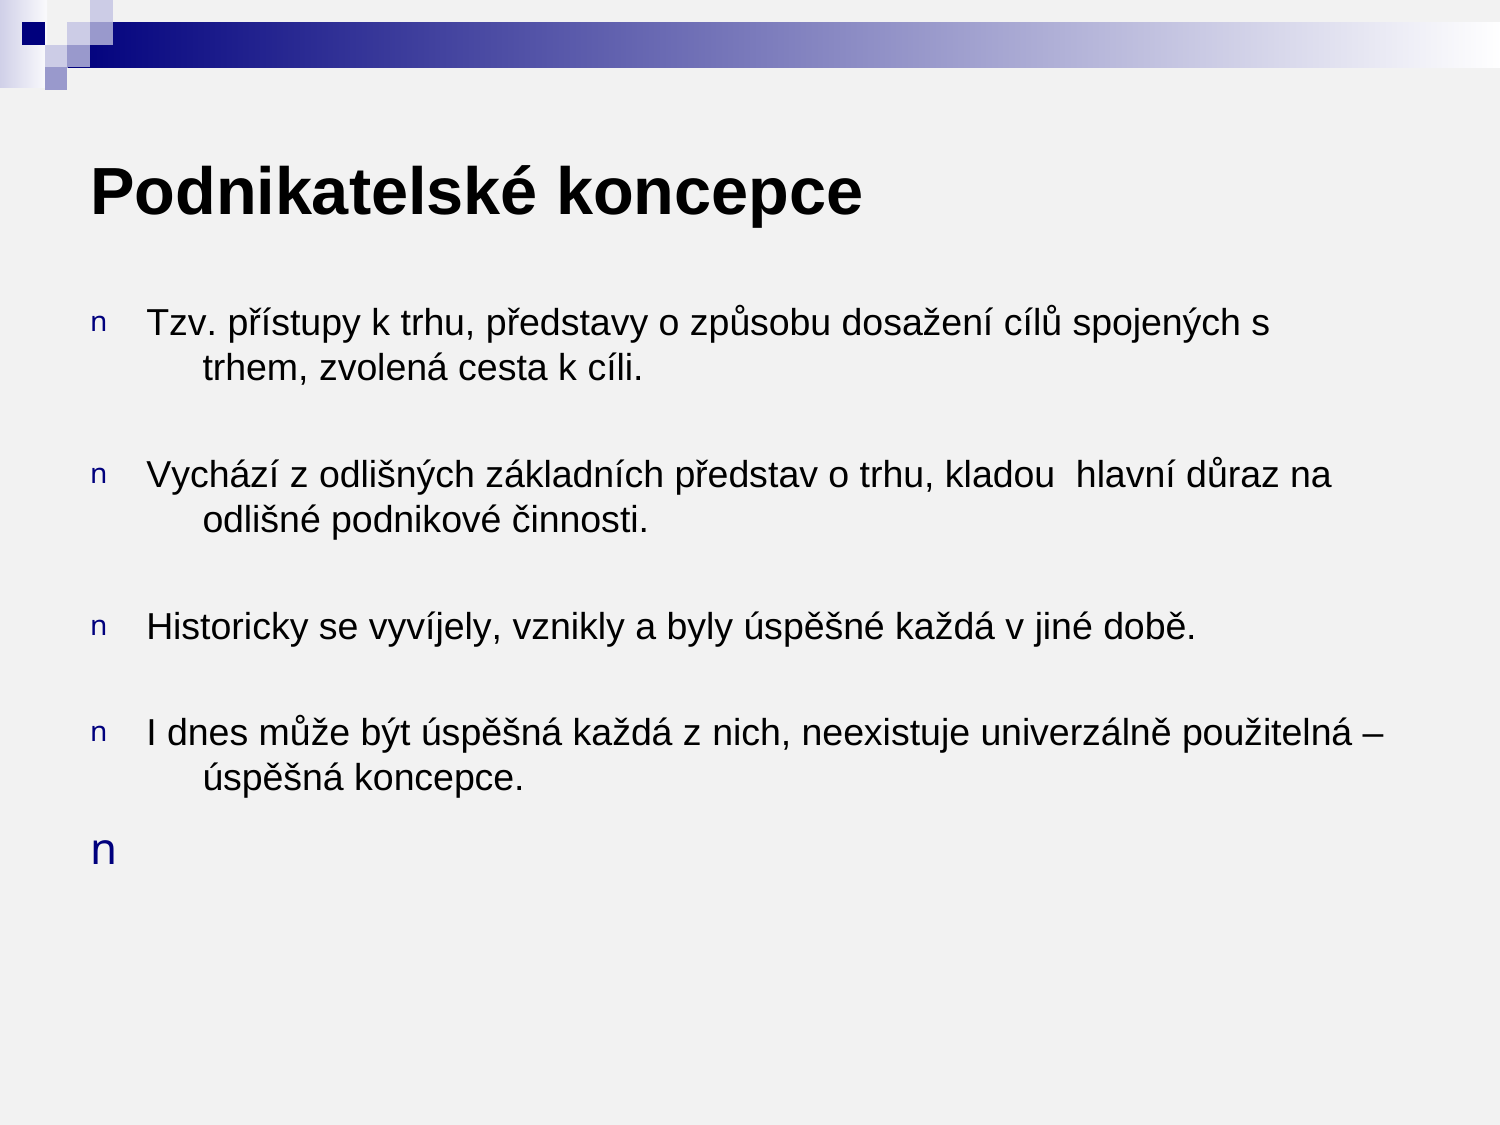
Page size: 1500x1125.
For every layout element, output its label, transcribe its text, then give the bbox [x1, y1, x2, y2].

list Tzv. přístupy k trhu, představy o způsobu dosažení cílů spojených s trhem, zvolená cesta k cíli. Vychází z odlišných základních představ o trhu, kladou hlavní důraz na odlišné podnikové činnosti. Historicky se vyvíjely, vznikly a byly úspěšné každá v jiné době. I dnes může být úspěšná každá z nich, neexistuje univerzálně použitelná – úspěšná koncepce. [75, 290, 1400, 963]
title Podnikatelské koncepce [75, 75, 1426, 300]
